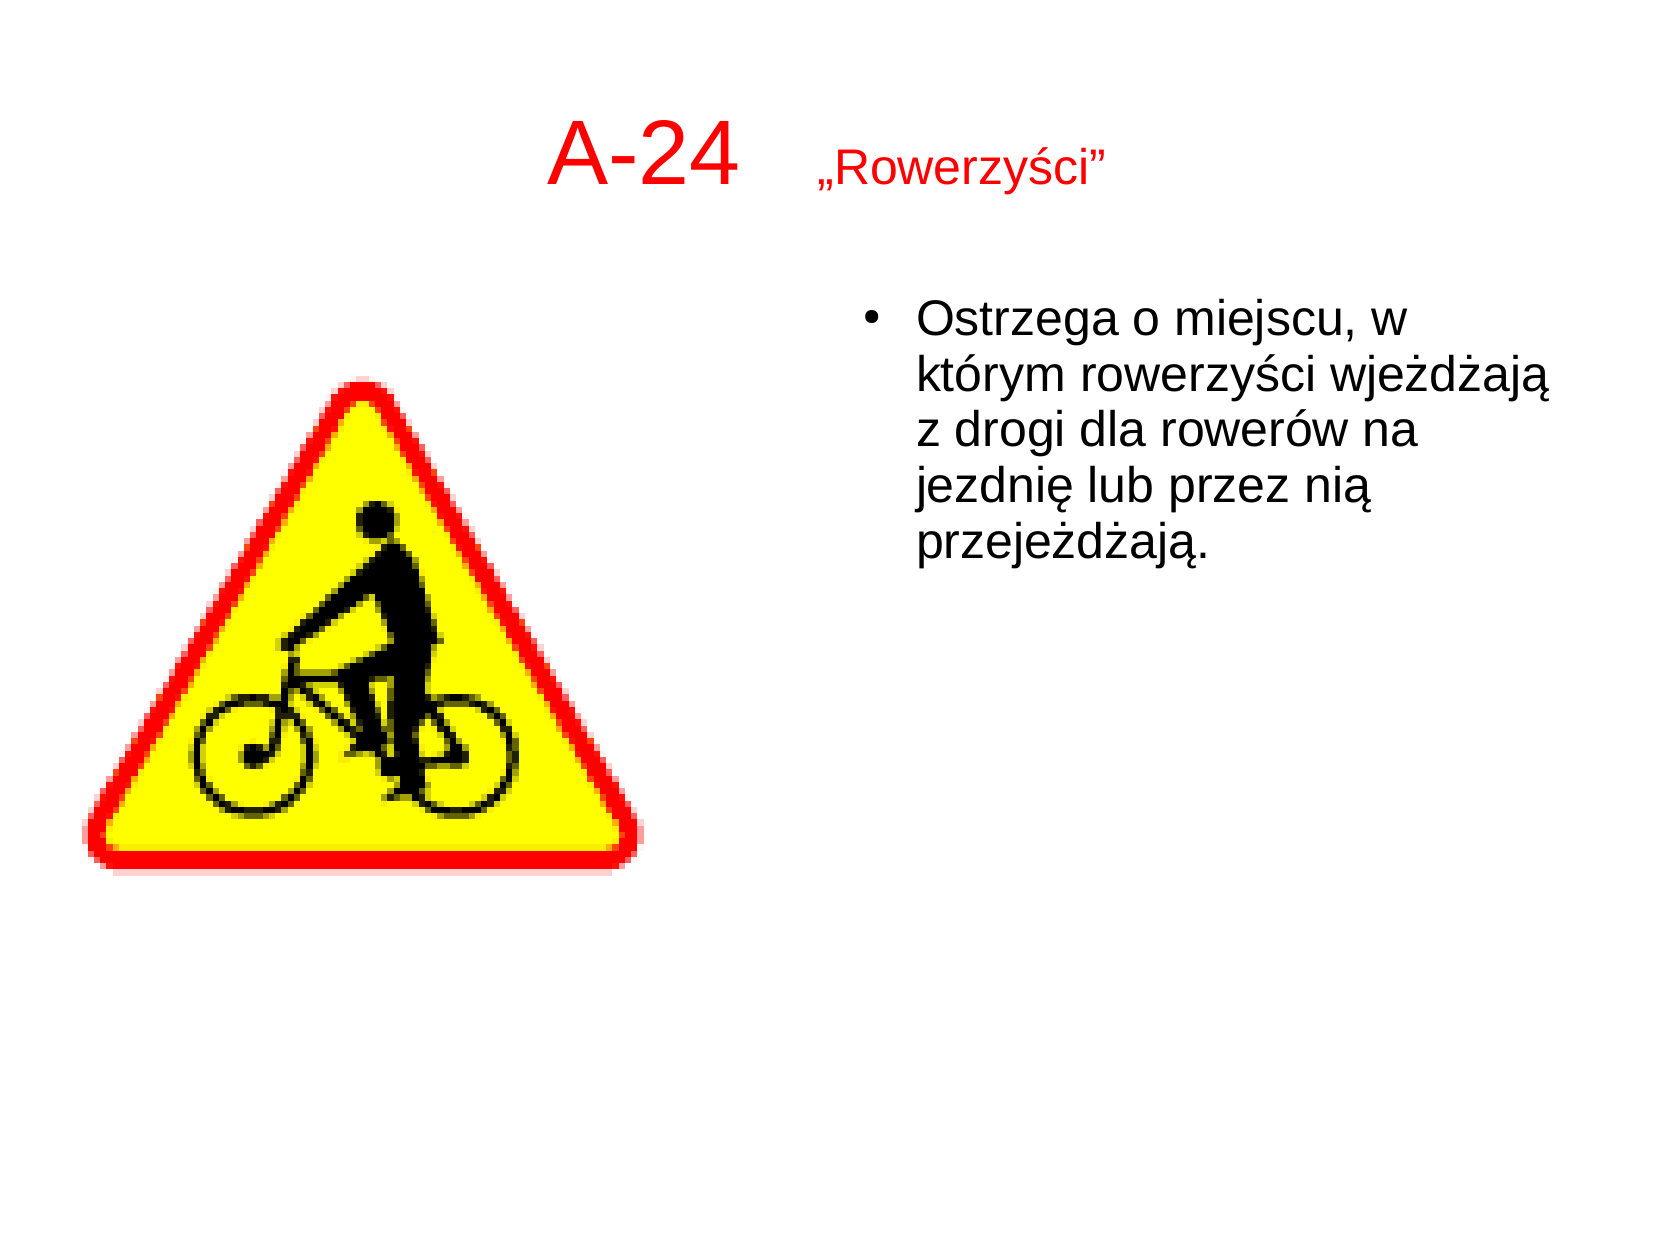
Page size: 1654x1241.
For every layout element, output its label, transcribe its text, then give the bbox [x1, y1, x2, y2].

list Ostrzega o miejscu, w którym rowerzyści wjeżdżają z drogi dla rowerów na jezdnię lub przez nią przejeżdżają. [845, 290, 1572, 1094]
title A-24 „Rowerzyści” [82, 56, 1571, 250]
picture [82, 376, 644, 876]
